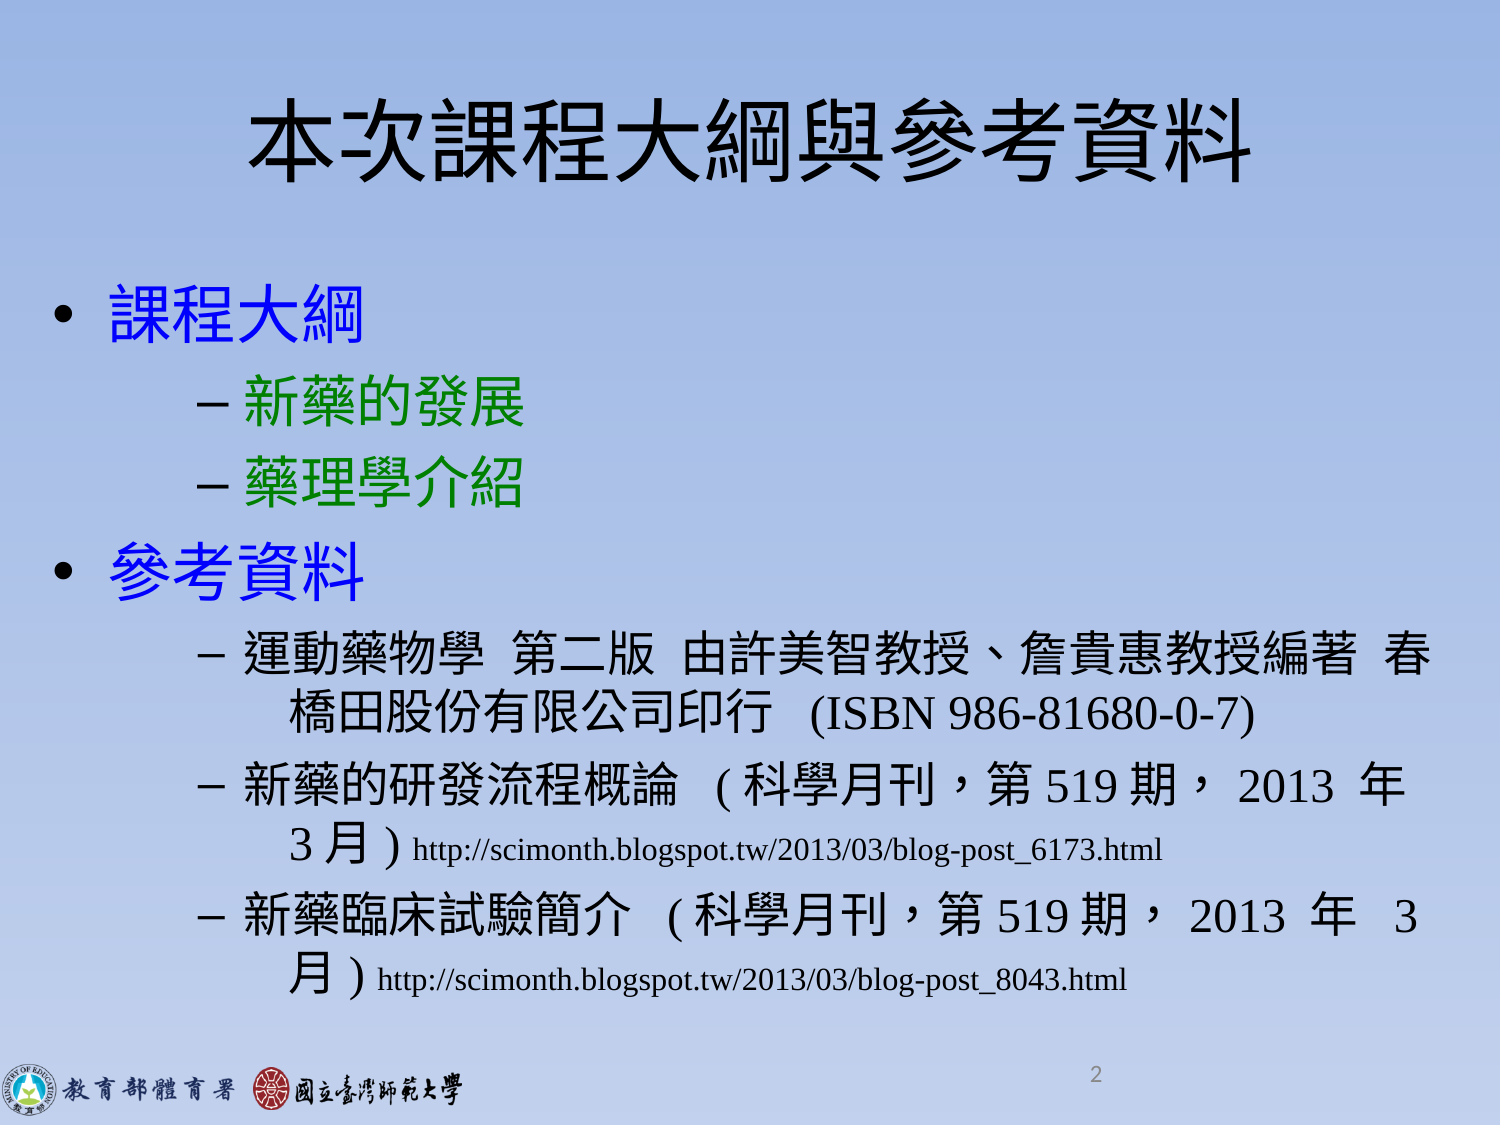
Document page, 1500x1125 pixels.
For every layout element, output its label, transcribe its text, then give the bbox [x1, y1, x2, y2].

title 本次課程大綱與參考資料 [75, 45, 1426, 233]
text_box [1074, 1042, 1426, 1103]
list 課程大綱 新藥的發展 藥理學介紹 參考資料 運動藥物學 第二版 由許美智教授、詹貴惠教授編著 春橋田股份有限公司印行 (ISBN 986-81680-0-7) 新藥的研發流程概論 (科學月刊，第519期，2013 年 3月) http://scimonth.blogspot.tw/2013/03/blog-post_6173.html 新藥臨床試驗簡介 (科學月刊，第519期，2013 年 3月) http://scimonth.blogspot.tw/2013/03/blog-post_8043.html [37, 266, 1463, 1009]
